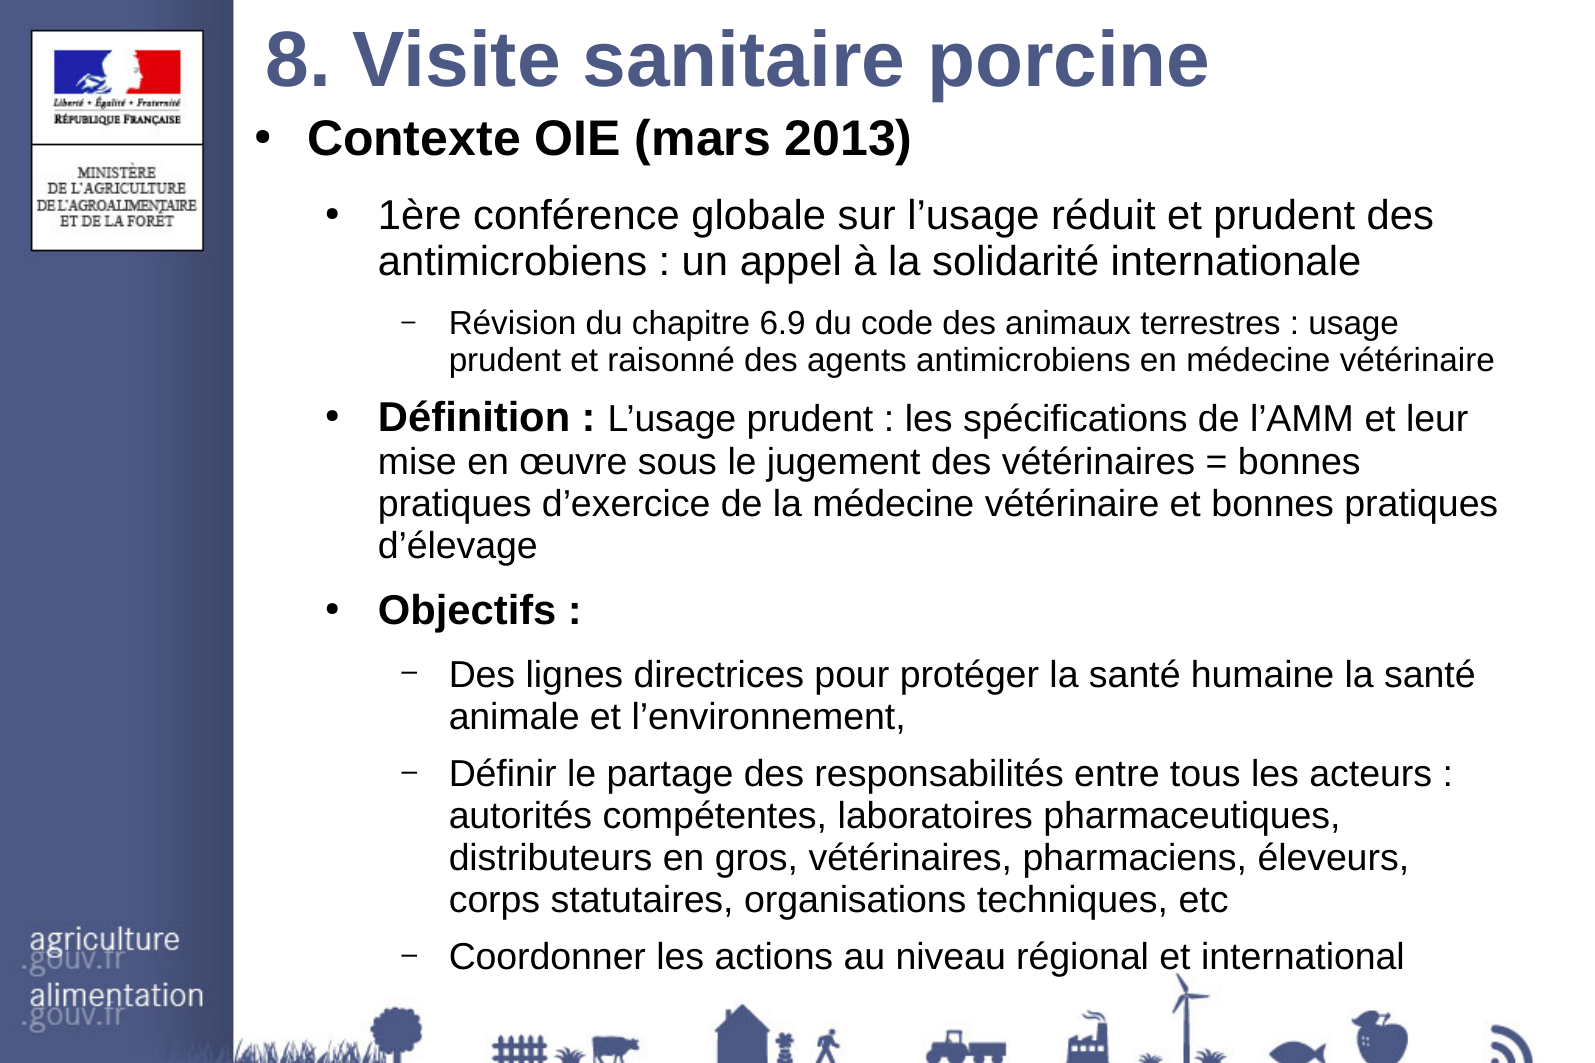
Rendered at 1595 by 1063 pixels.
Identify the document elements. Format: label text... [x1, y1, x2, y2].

list Contexte OIE (mars 2013) 1ère conférence globale sur l’usage réduit et prudent des antimicrobiens : un appel à la solidarité internationale Révision du chapitre 6.9 du code des animaux terrestres : usage prudent et raisonné des agents antimicrobiens en médecine vétérinaire Définition : L’usage prudent : les spécifications de l’AMM et leur mise en œuvre sous le jugement des vétérinaires = bonnes pratiques d’exercice de la médecine vétérinaire et bonnes pratiques d’élevage Objectifs : Des lignes directrices pour protéger la santé humaine la santé animale et l’environnement, Définir le partage des responsabilités entre tous les acteurs : autorités compétentes, laboratoires pharmaceutiques, distributeurs en gros, vétérinaires, pharmaciens, éleveurs, corps statutaires, organisations techniques, etc Coordonner les actions au niveau régional et international [236, 110, 1506, 983]
title 8. Visite sanitaire porcine [265, 0, 1536, 119]
picture [0, 0, 1595, 1063]
